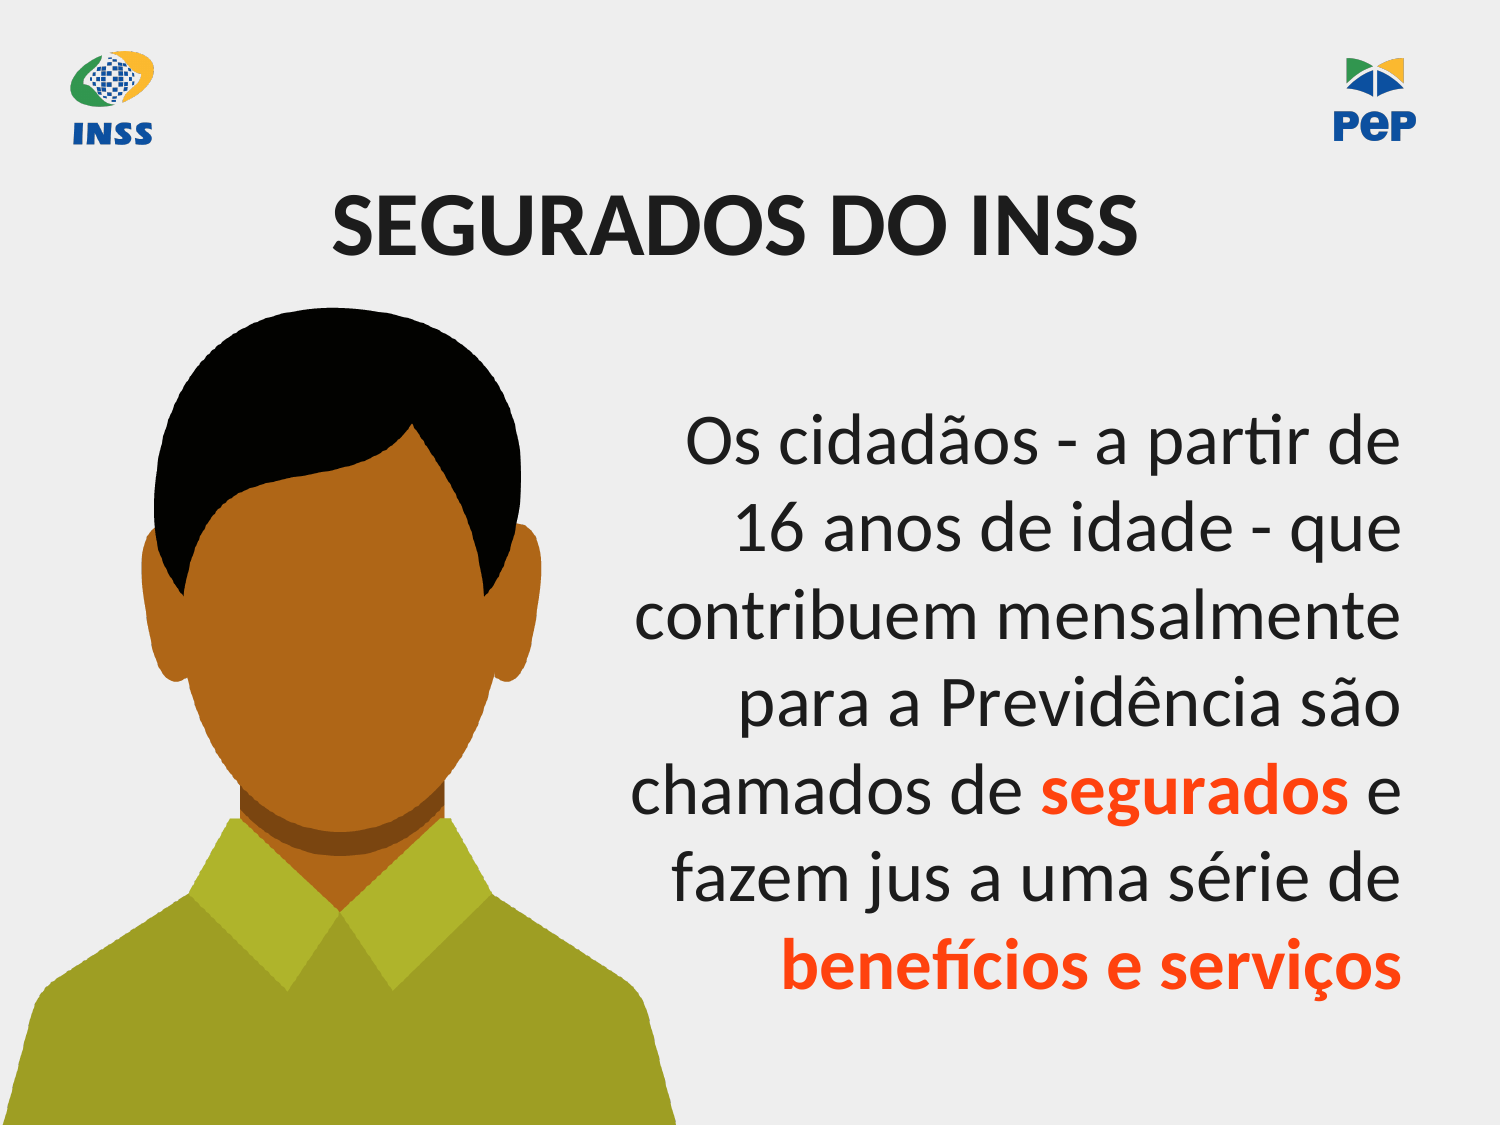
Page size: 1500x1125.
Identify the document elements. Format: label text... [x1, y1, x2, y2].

text_box Os cidadãos - a partir de 16 anos de idade - que contribuem mensalmente para a Previdência são chamados de segurados e fazem jus a uma série de benefícios e serviços [676, 383, 1418, 1022]
picture [1334, 58, 1416, 141]
picture [2, 307, 676, 1125]
picture [70, 51, 154, 145]
title SEGURADOS DO INSS [47, 159, 1426, 278]
